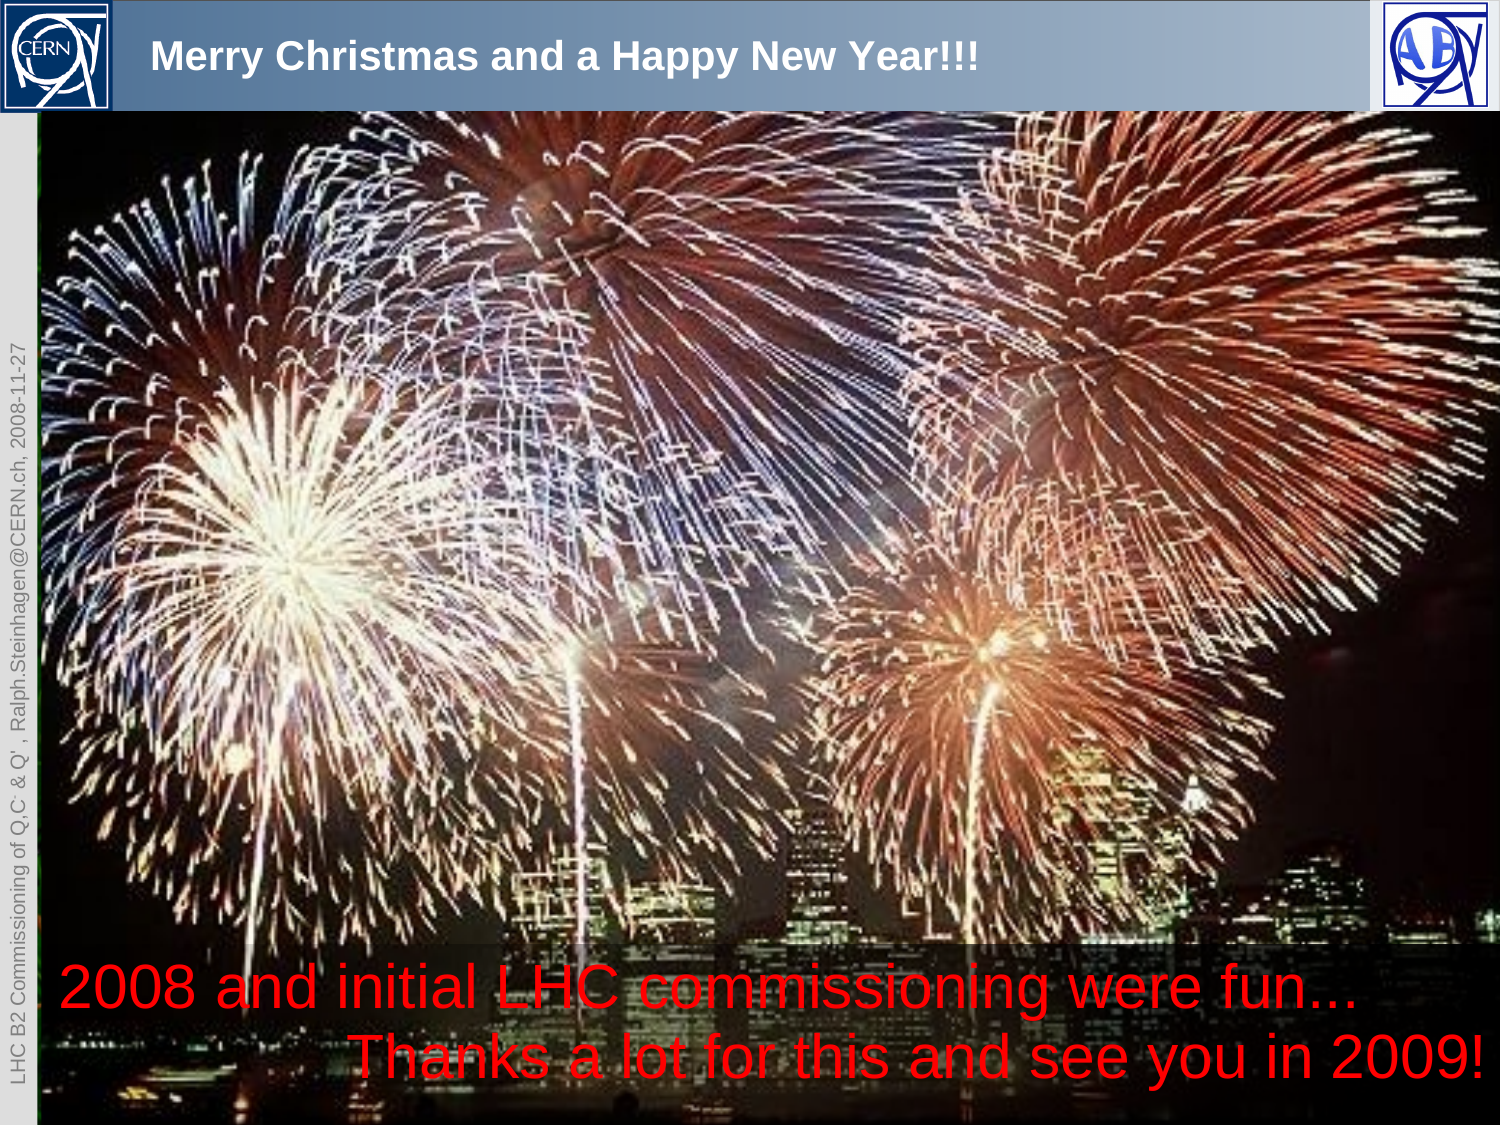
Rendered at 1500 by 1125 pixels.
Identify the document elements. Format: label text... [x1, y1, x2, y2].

picture [0, 0, 1500, 1125]
text_box 2008 and initial LHC commissioning were fun... Thanks a lot for this and see you in 2009! [44, 944, 1500, 1125]
title Merry Christmas and a Happy New Year!!! [150, 0, 1201, 111]
picture [1382, 1, 1489, 108]
